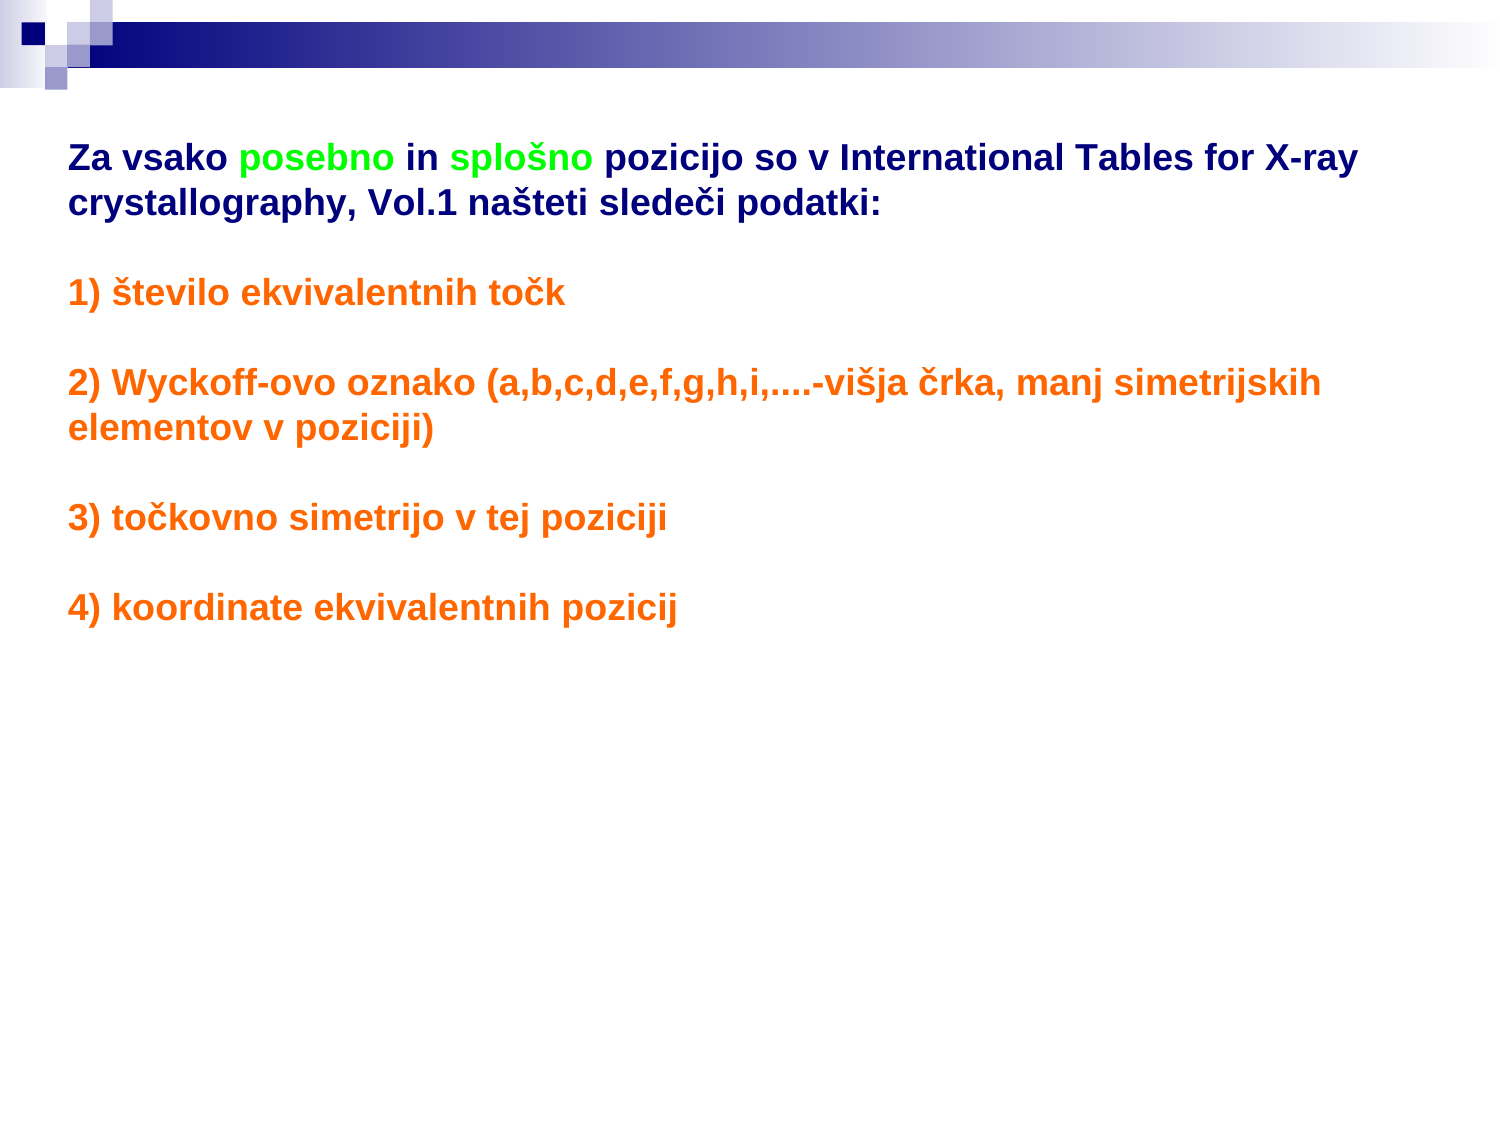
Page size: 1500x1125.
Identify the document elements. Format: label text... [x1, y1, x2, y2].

text_box Za vsako posebno in splošno pozicijo so v International Tables for X-ray crystallography, Vol.1 našteti sledeči podatki: 1) število ekvivalentnih točk 2) Wyckoff-ovo oznako (a,b,c,d,e,f,g,h,i,....-višja črka, manj simetrijskih elementov v poziciji) 3) točkovno simetrijo v tej poziciji 4) koordinate ekvivalentnih pozicij [53, 125, 1500, 636]
